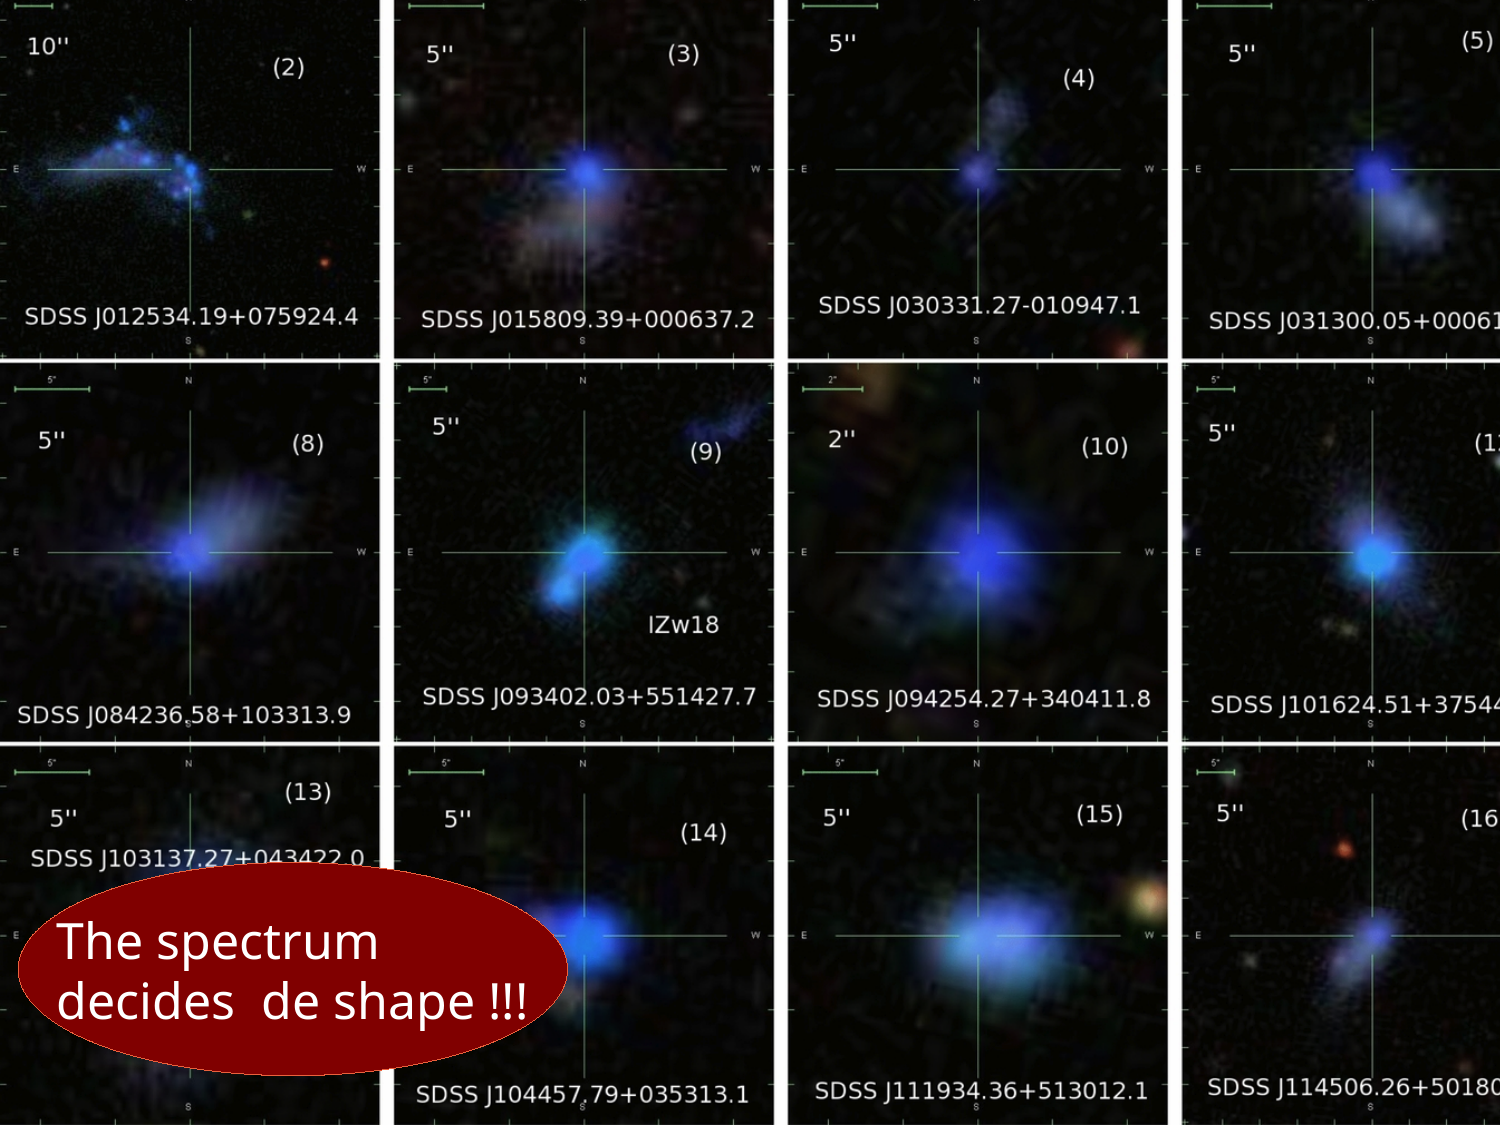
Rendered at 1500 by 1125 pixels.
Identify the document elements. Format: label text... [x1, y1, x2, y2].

picture [0, 0, 1500, 1125]
text_box The spectrum decides de shape !!! [18, 862, 568, 1076]
